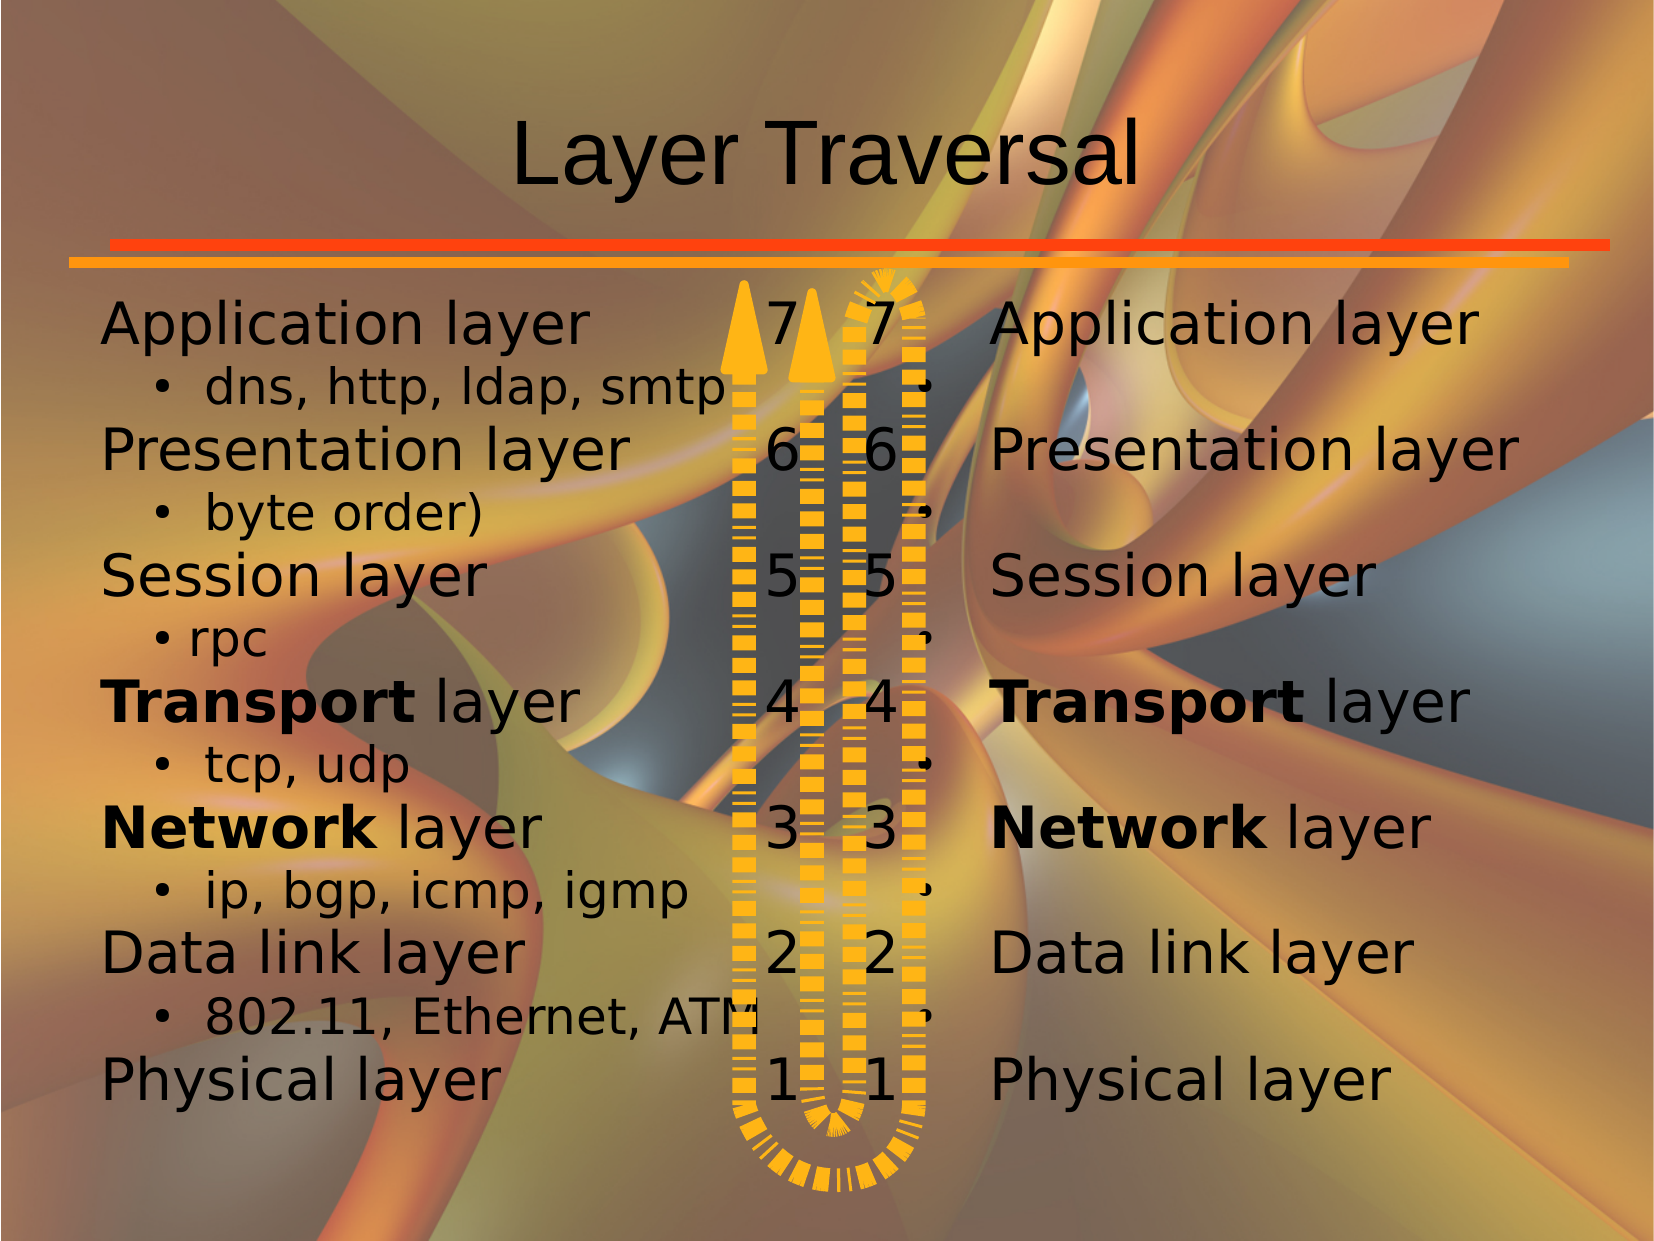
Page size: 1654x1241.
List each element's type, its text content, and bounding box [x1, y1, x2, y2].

title Layer Traversal [82, 49, 1571, 257]
list 7 Application layer 6 Presentation layer 5 Session layer 4 Transport layer 3 Network layer 2 Data link layer 1 Physical layer [845, 290, 1572, 1118]
list Application layer 7 dns, http, ldap, smtp Presentation layer 6 byte order) Session layer 5 rpc Transport layer 4 tcp, udp Network layer 3 ip, bgp, icmp, igmp Data link layer 2 802.11, Ethernet, ATM Physical layer 1 [82, 290, 809, 1118]
